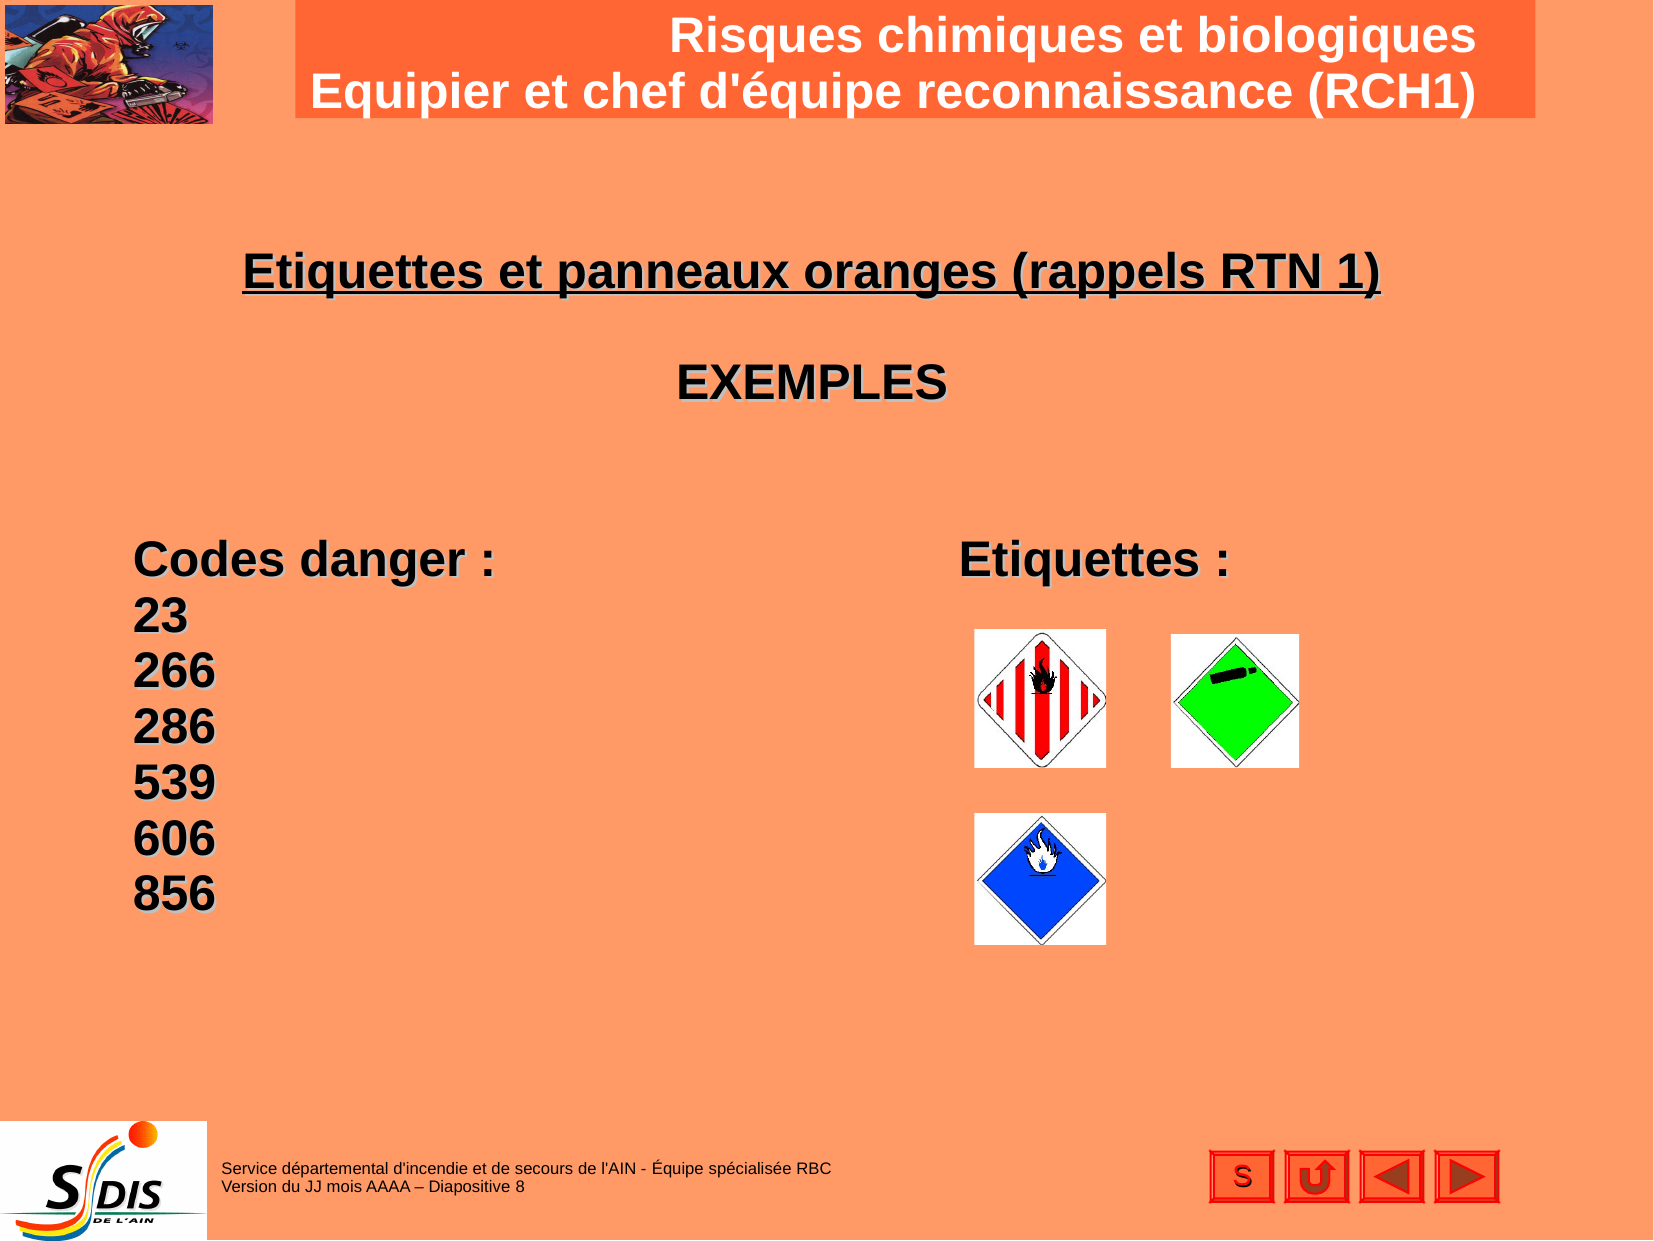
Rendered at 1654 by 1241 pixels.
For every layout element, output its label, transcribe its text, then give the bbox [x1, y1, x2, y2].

text_box [1362, 1151, 1424, 1202]
picture [1170, 634, 1300, 768]
picture [5, 5, 213, 124]
text_box [1212, 1151, 1274, 1202]
picture [974, 813, 1107, 945]
picture [974, 629, 1107, 768]
text_box S [1217, 1151, 1267, 1200]
text_box [1437, 1151, 1499, 1202]
picture [0, 1121, 207, 1241]
text_box Codes danger : Etiquettes : 23 266 286 539 606 856 [118, 467, 1536, 1053]
text_box Etiquettes et panneaux oranges (rappels RTN 1) EXEMPLES [118, 235, 1506, 467]
text_box [1287, 1151, 1349, 1202]
